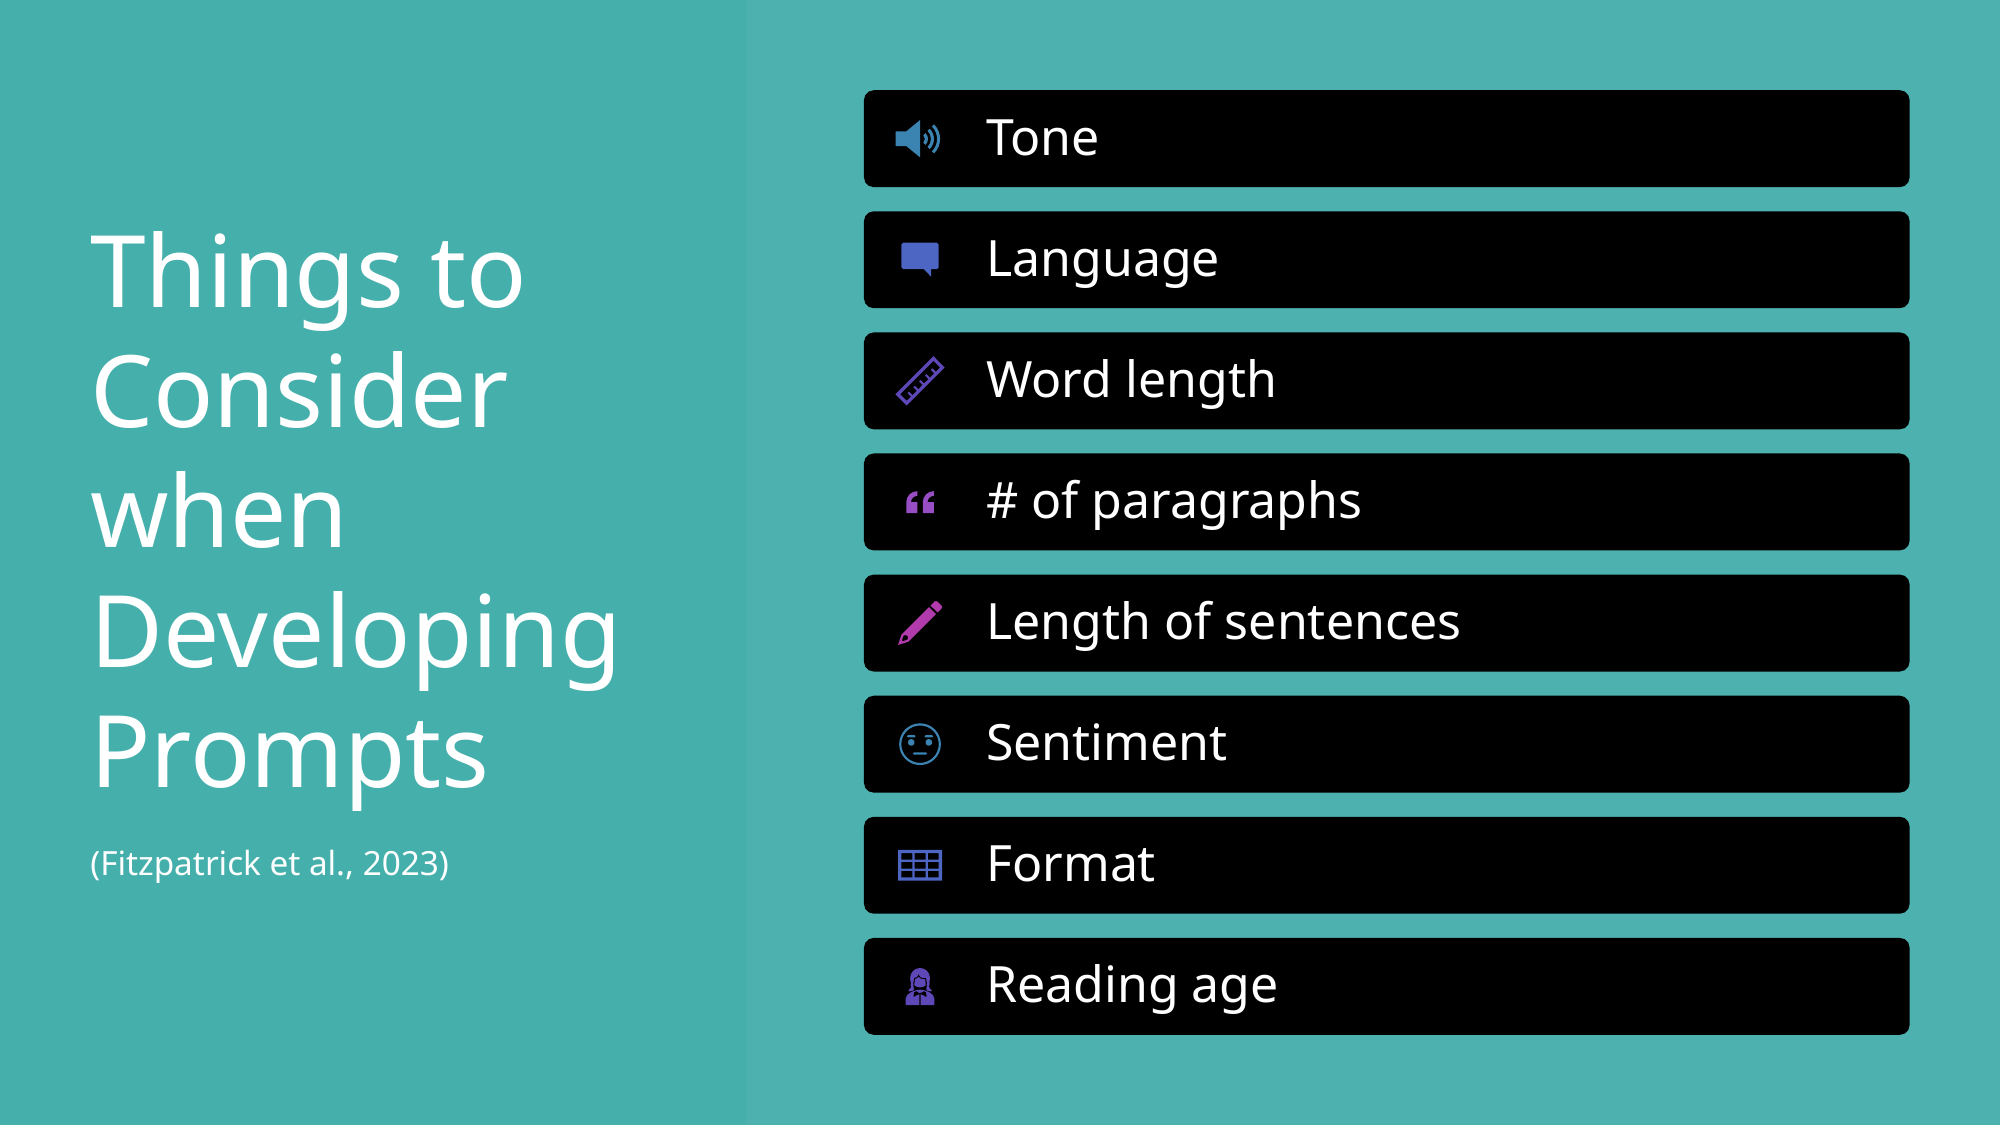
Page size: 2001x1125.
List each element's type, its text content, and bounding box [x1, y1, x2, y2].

text_box [0, 0, 2000, 1125]
text_box Length of sentences [975, 574, 1910, 672]
text_box Format [975, 816, 1910, 914]
text_box # of paragraphs [975, 453, 1910, 551]
text_box Tone [975, 90, 1910, 188]
text_box Word length [975, 332, 1910, 430]
text_box Language [975, 211, 1910, 309]
title Things to Consider when Developing Prompts (Fitzpatrick et al., 2023) [90, 90, 676, 1000]
text_box Reading age [975, 937, 1910, 1035]
text_box Sentiment [975, 695, 1910, 793]
